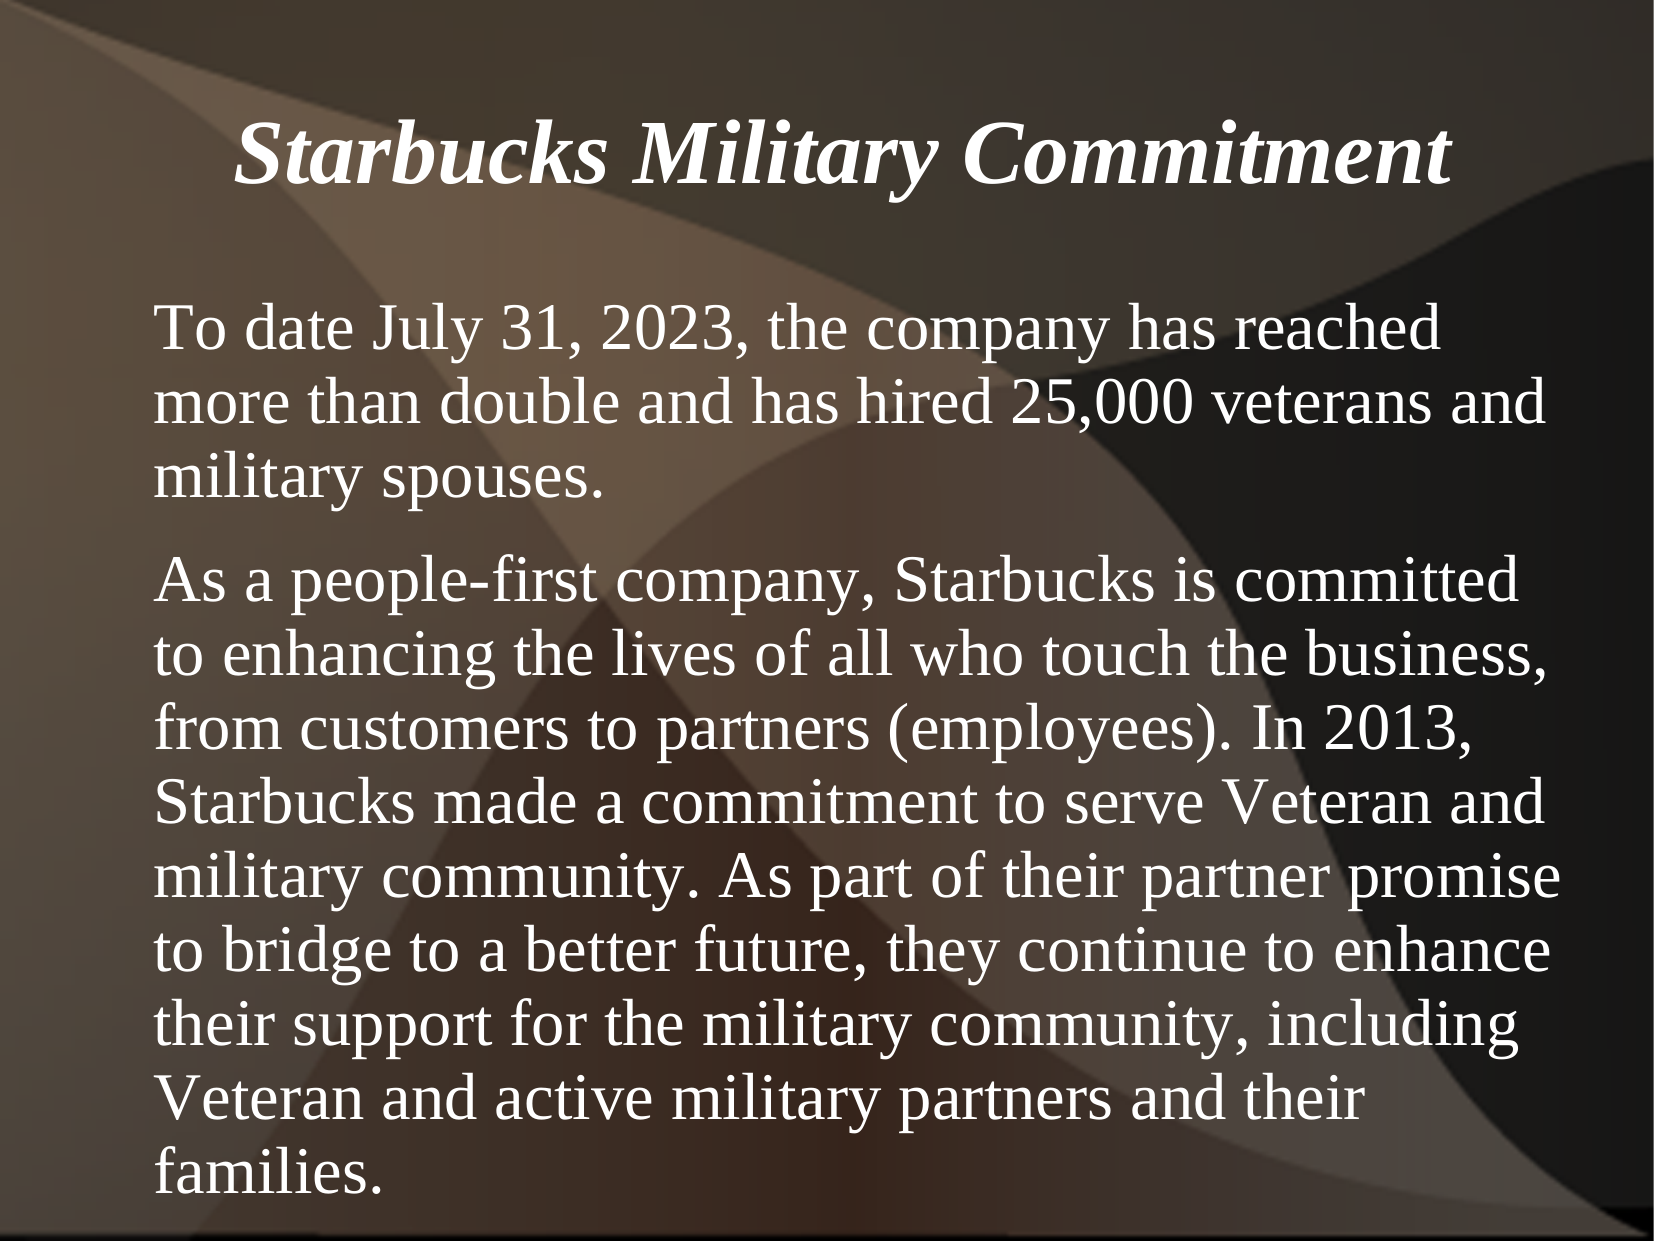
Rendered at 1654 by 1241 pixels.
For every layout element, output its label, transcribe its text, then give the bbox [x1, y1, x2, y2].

picture [0, 0, 1654, 1241]
title Starbucks Military Commitment [82, 49, 1571, 257]
list To date July 31, 2023, the company has reached more than double and has hired 25,000 veterans and military spouses. As a people-first company, Starbucks is committed to enhancing the lives of all who touch the business, from customers to partners (employees). In 2013, Starbucks made a commitment to serve Veteran and military community. As part of their partner promise to bridge to a better future, they continue to enhance their support for the military community, including Veteran and active military partners and their families. [82, 290, 1571, 1241]
